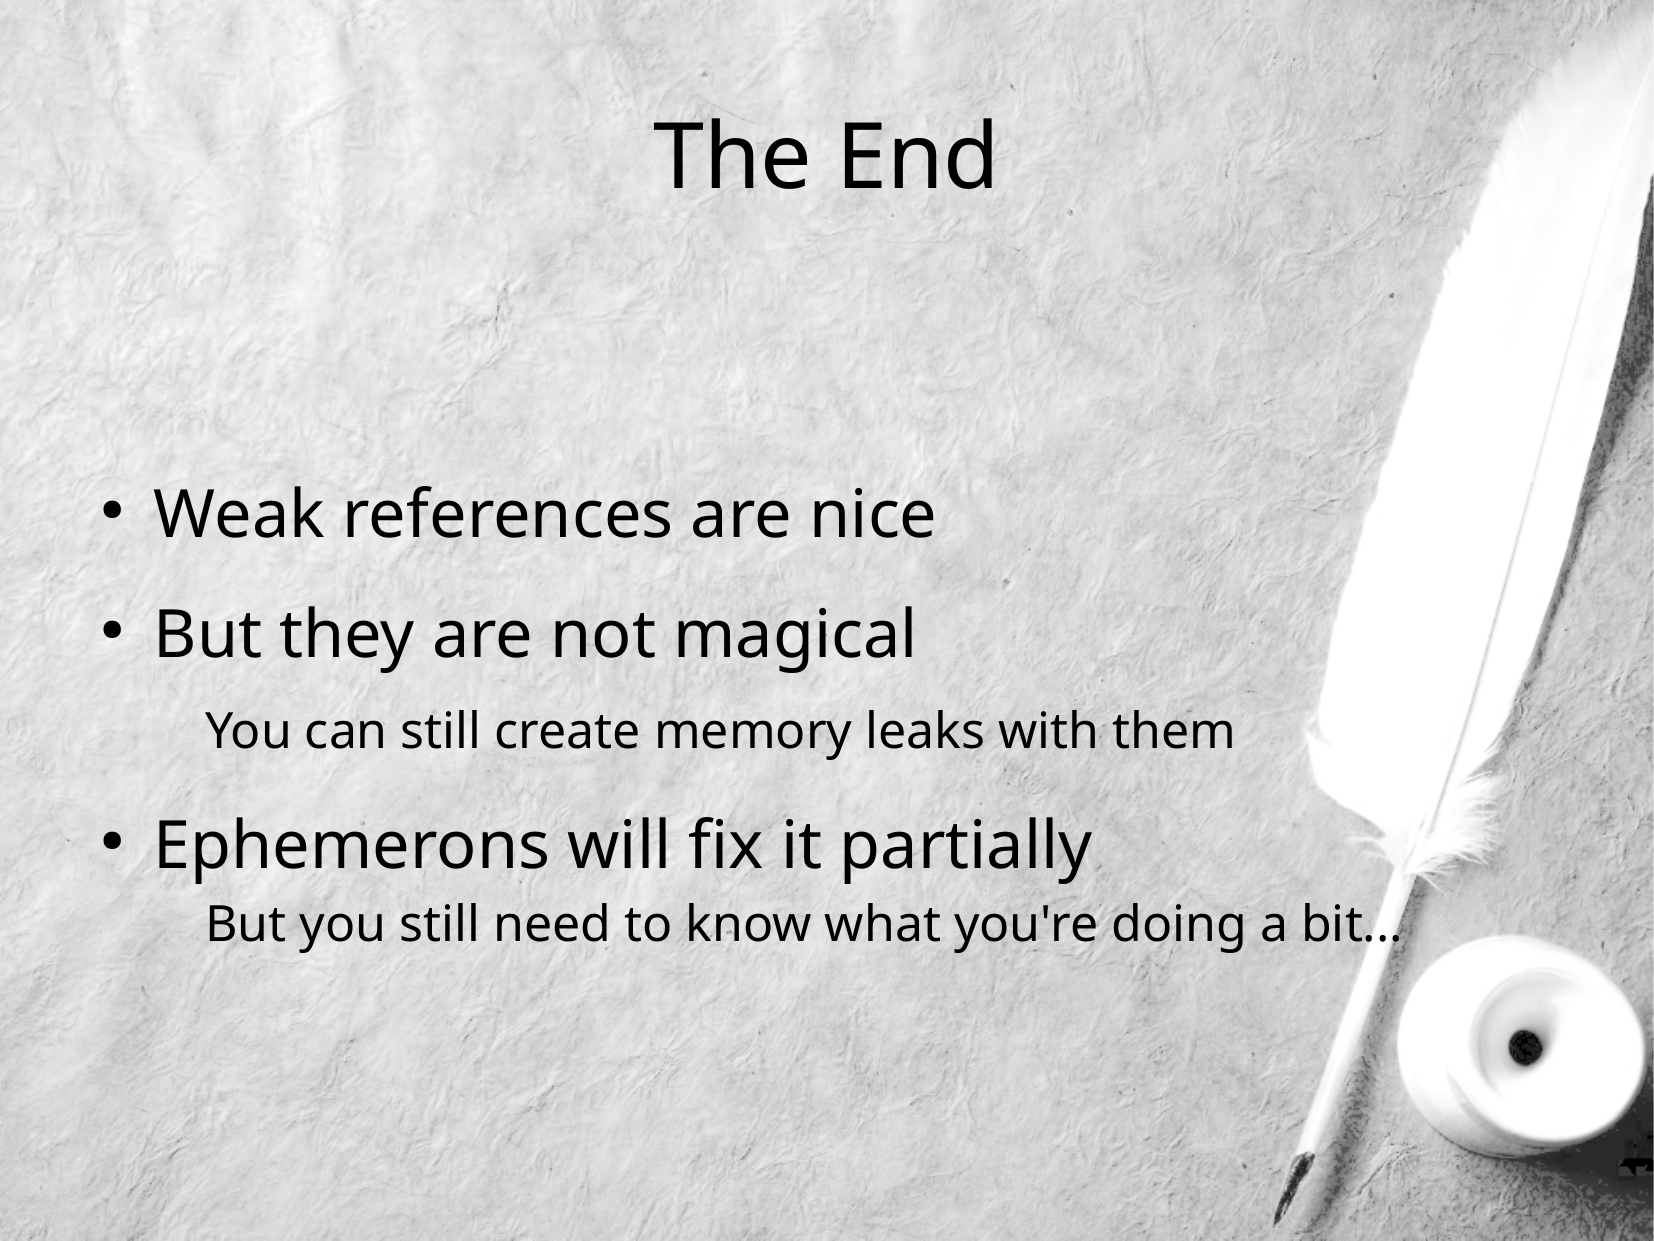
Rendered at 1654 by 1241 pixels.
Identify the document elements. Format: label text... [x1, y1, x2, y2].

picture [0, 0, 1654, 1241]
list Weak references are nice But they are not magical You can still create memory leaks with them Ephemerons will fix it partially But you still need to know what you're doing a bit... [82, 465, 1571, 1186]
title The End [82, 49, 1571, 257]
